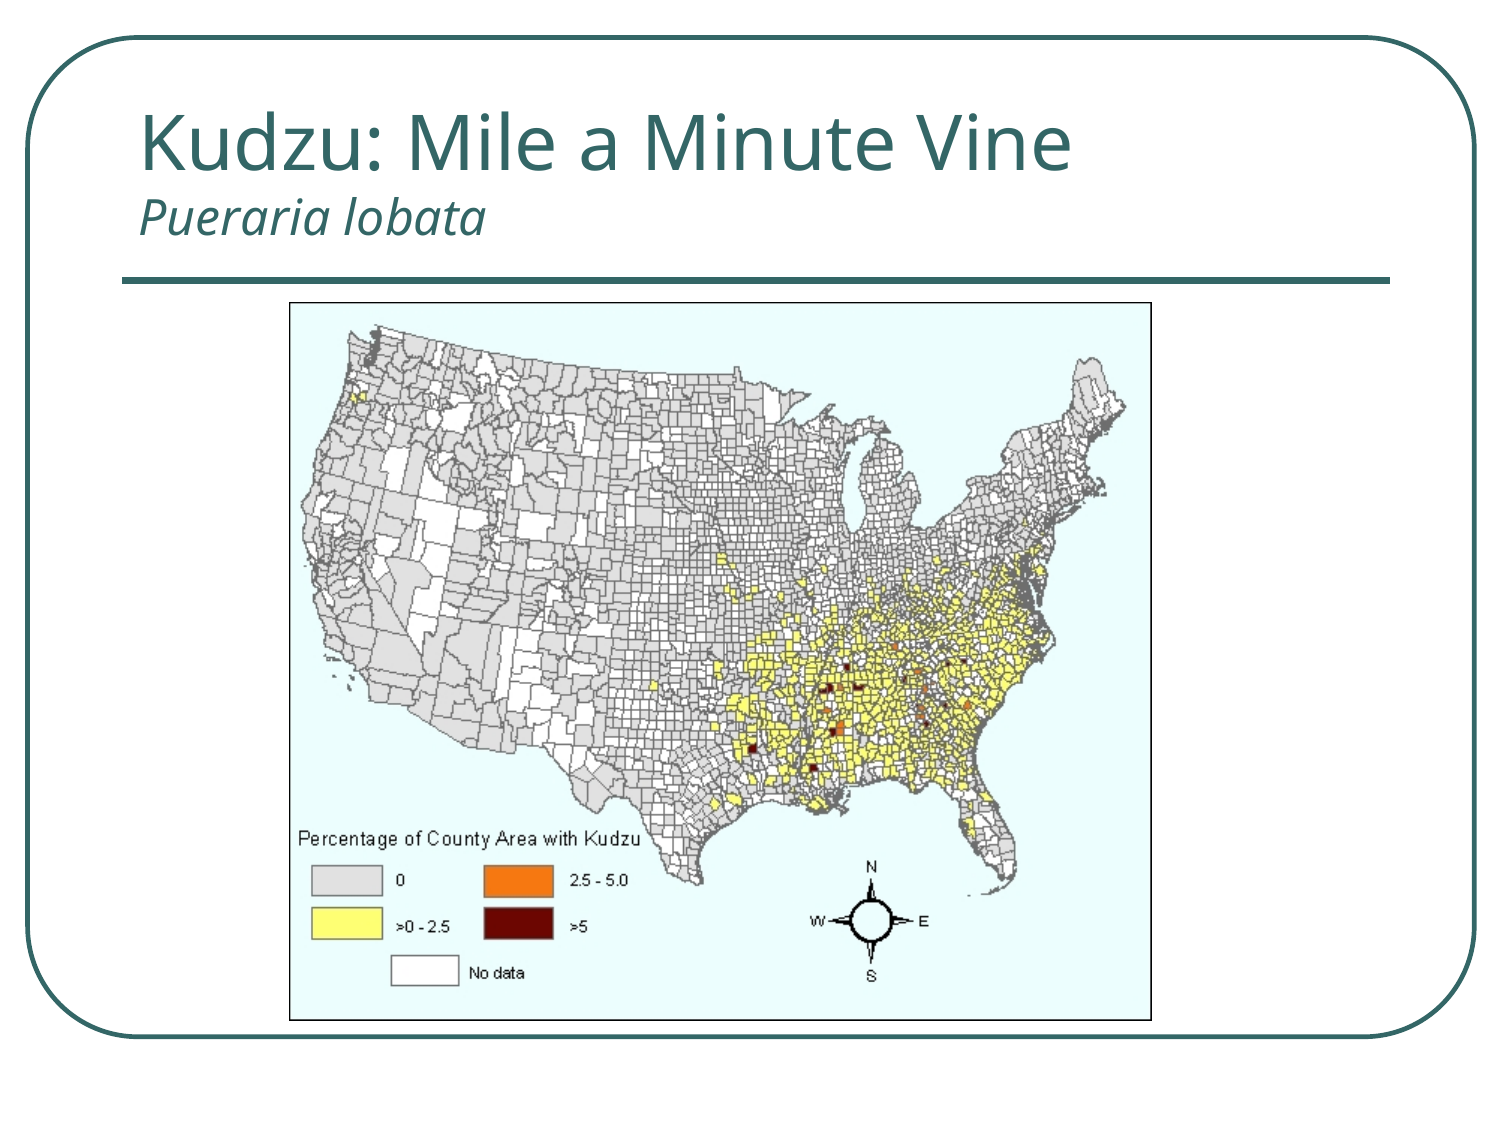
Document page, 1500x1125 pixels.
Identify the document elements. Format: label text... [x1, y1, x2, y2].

picture [289, 302, 1152, 1021]
title Kudzu: Mile a Minute Vine Pueraria lobata [123, 66, 1387, 254]
